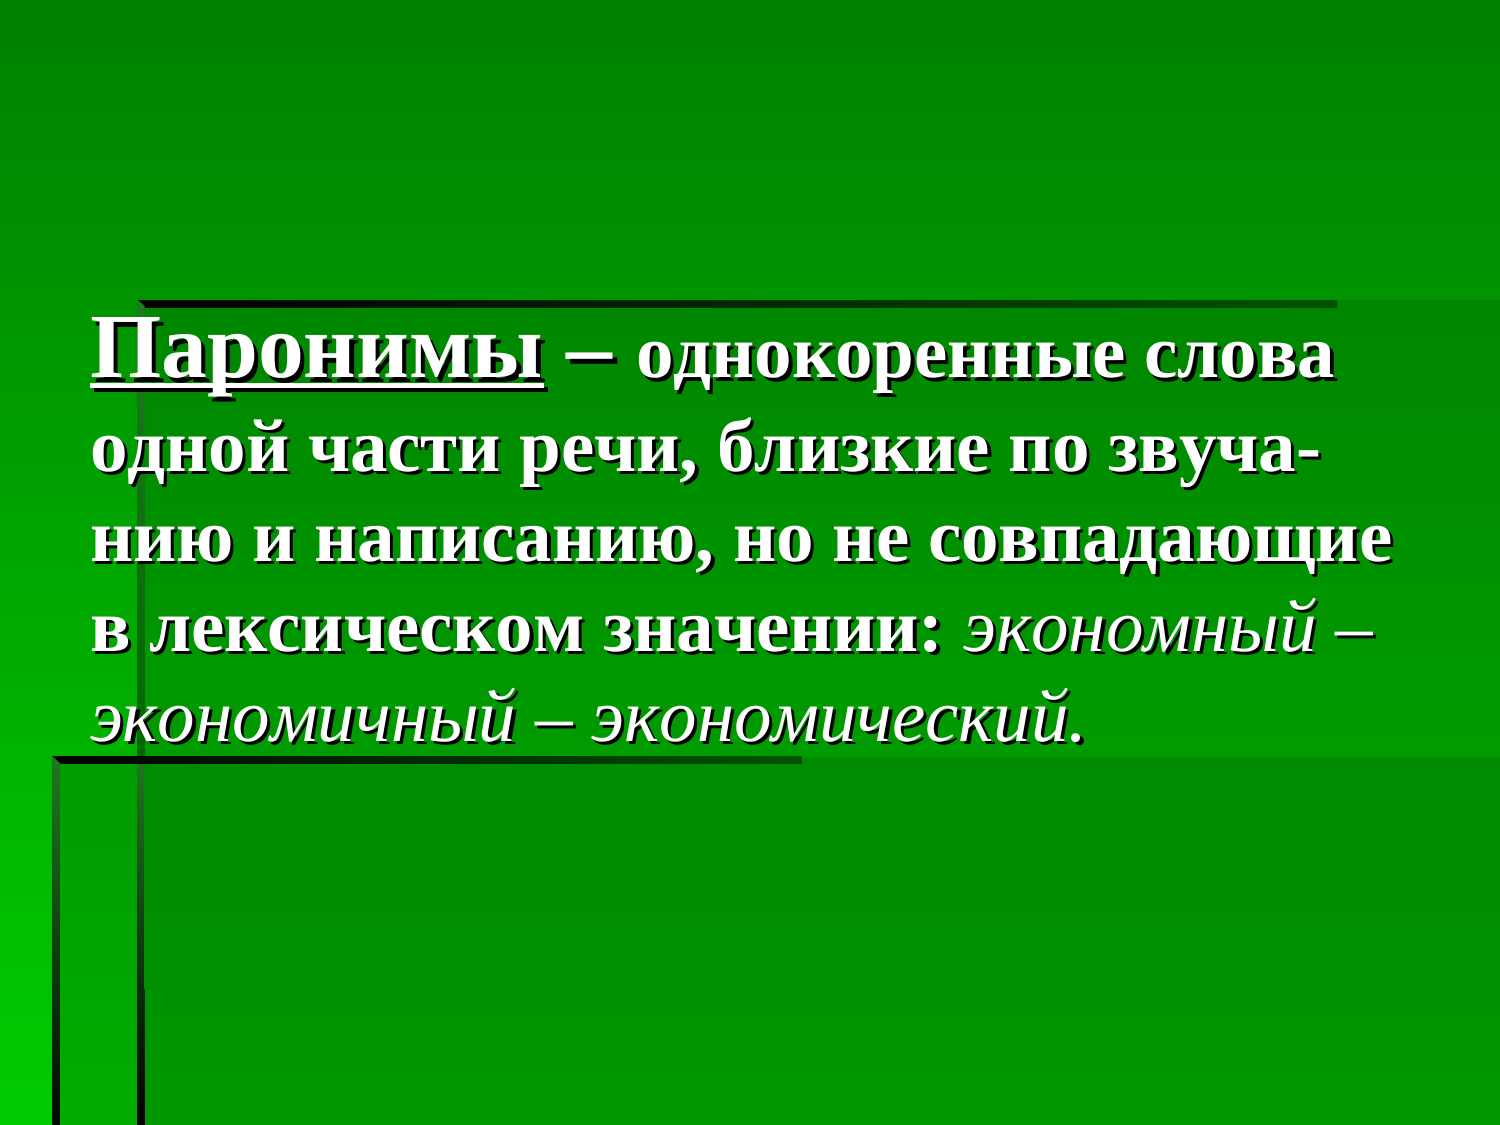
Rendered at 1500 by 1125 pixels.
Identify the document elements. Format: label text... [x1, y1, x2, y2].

title Паронимы – однокоренные слова одной части речи, близкие по звуча-нию и написанию, но не совпадающие в лексическом значении: экономный – экономичный – экономический. [75, 196, 1451, 847]
